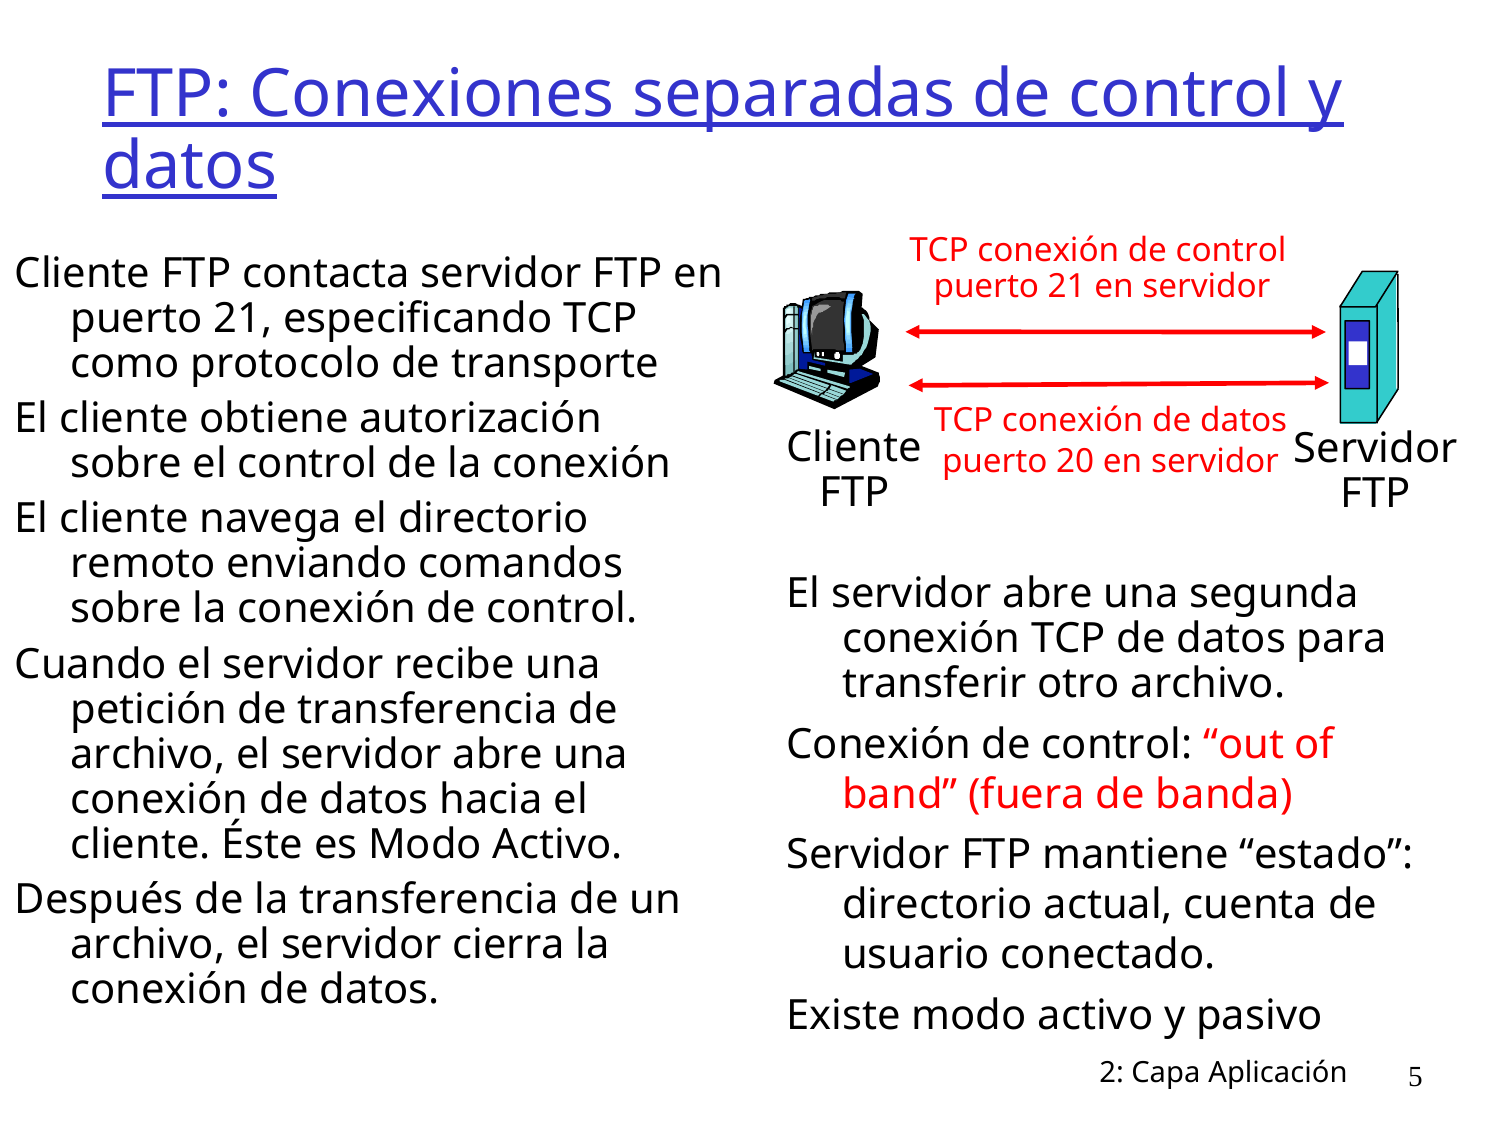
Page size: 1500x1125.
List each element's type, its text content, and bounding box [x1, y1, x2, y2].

text_box FTP: Conexiones separadas de control y datos [87, 37, 1363, 225]
text_box Cliente FTP [771, 417, 938, 523]
text_box Cliente FTP contacta servidor FTP en puerto 21, especificando TCP como protocolo de transporte El cliente obtiene autorización sobre el control de la conexión El cliente navega el directorio remoto enviando comandos sobre la conexión de control. Cuando el servidor recibe una petición de transferencia de archivo, el servidor abre una conexión de datos hacia el cliente. Éste es Modo Activo. Después de la transferencia de un archivo, el servidor cierra la conexión de datos. [0, 243, 739, 1071]
text_box Servidor FTP [1278, 418, 1473, 525]
text_box TCP conexión de datos puerto 20 en servidor [912, 395, 1309, 487]
text_box [773, 290, 880, 410]
text_box El servidor abre una segunda conexión TCP de datos para transferir otro archivo. Conexión de control: “out of band” (fuera de banda)‏ Servidor FTP mantiene “estado”: directorio actual, cuenta de usuario conectado. Existe modo activo y pasivo [771, 563, 1439, 1046]
text_box TCP conexión de control puerto 21 en servidor [879, 225, 1317, 313]
text_box [1340, 271, 1398, 418]
